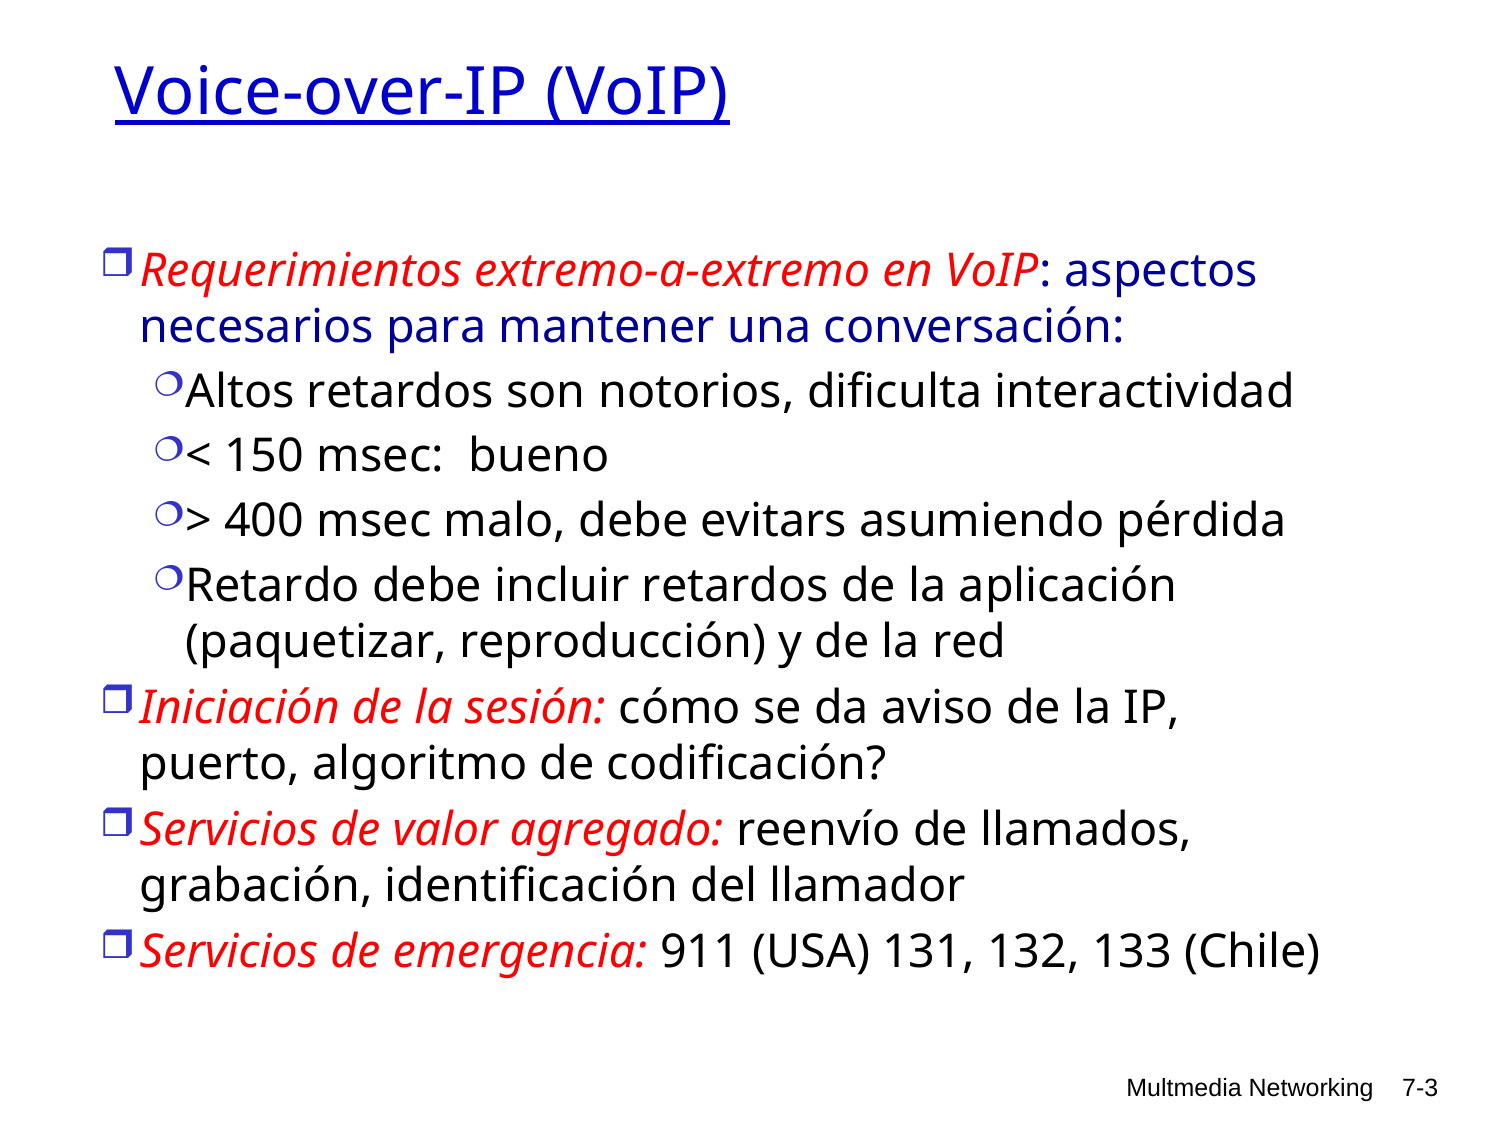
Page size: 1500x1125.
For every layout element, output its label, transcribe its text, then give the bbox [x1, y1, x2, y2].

text_box 7-<number> [1342, 1064, 1454, 1125]
text_box Multmedia Networking [913, 1064, 1342, 1125]
title Voice-over-IP (VoIP) [75, 37, 1351, 140]
list Requerimientos extremo-a-extremo en VoIP: aspectos necesarios para mantener una conversación: Altos retardos son notorios, dificulta interactividad < 150 msec: bueno > 400 msec malo, debe evitars asumiendo pérdida Retardo debe incluir retardos de la aplicación (paquetizar, reproducción) y de la red Iniciación de la sesión: cómo se da aviso de la IP, puerto, algoritmo de codificación? Servicios de valor agregado: reenvío de llamados, grabación, identificación del llamador Servicios de emergencia: 911 (USA) 131, 132, 133 (Chile) [85, 232, 1361, 995]
